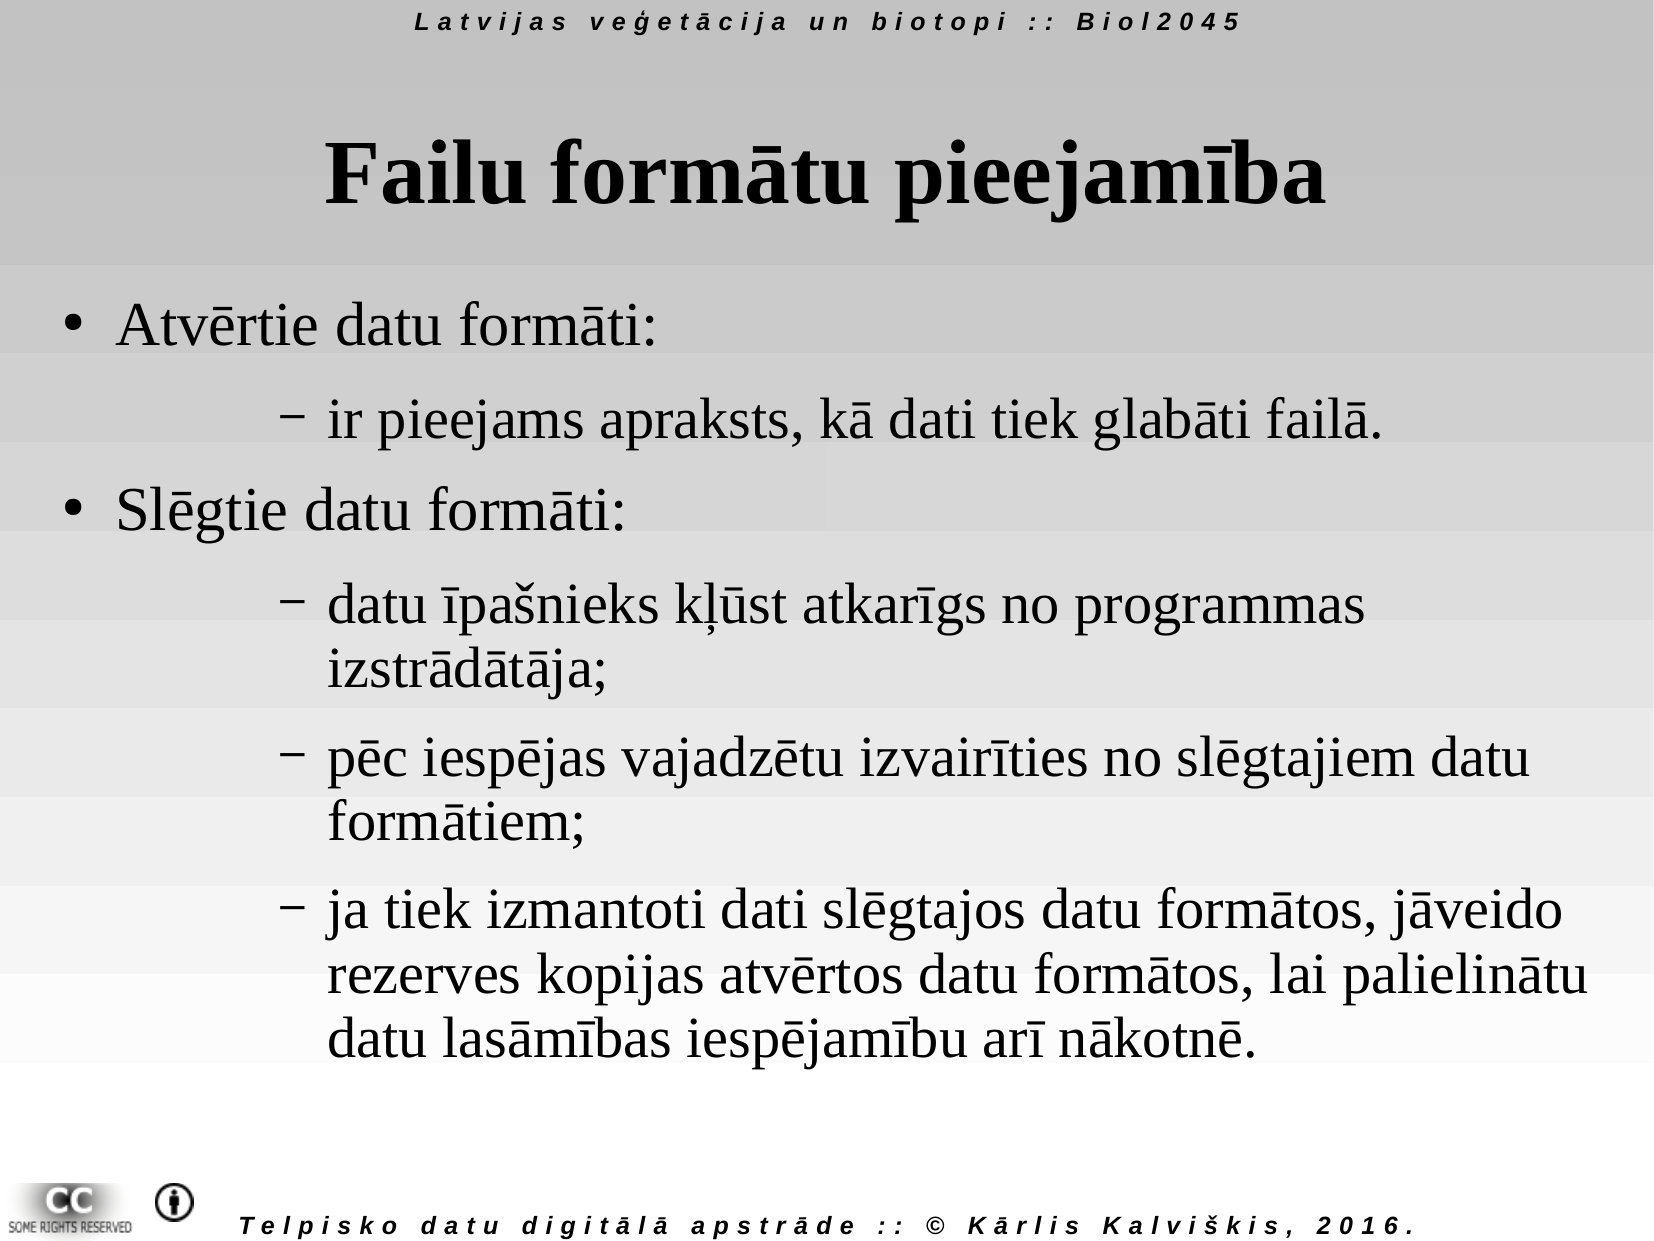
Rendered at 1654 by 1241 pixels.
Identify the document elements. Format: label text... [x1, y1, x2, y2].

picture [0, 0, 1654, 1241]
title Failu formātu pieejamība [29, 49, 1625, 296]
list Atvērtie datu formāti: ir pieejams apraksts, kā dati tiek glabāti failā. Slēgtie datu formāti: datu īpašnieks kļūst atkarīgs no programmas izstrādātāja; pēc iespējas vajadzētu izvairīties no slēgtajiem datu formātiem; ja tiek izmantoti dati slēgtajos datu formātos, jāveido rezerves kopijas atvērtos datu formātos, lai palielinātu datu lasāmības iespējamību arī nākotnē. [44, 289, 1610, 1113]
